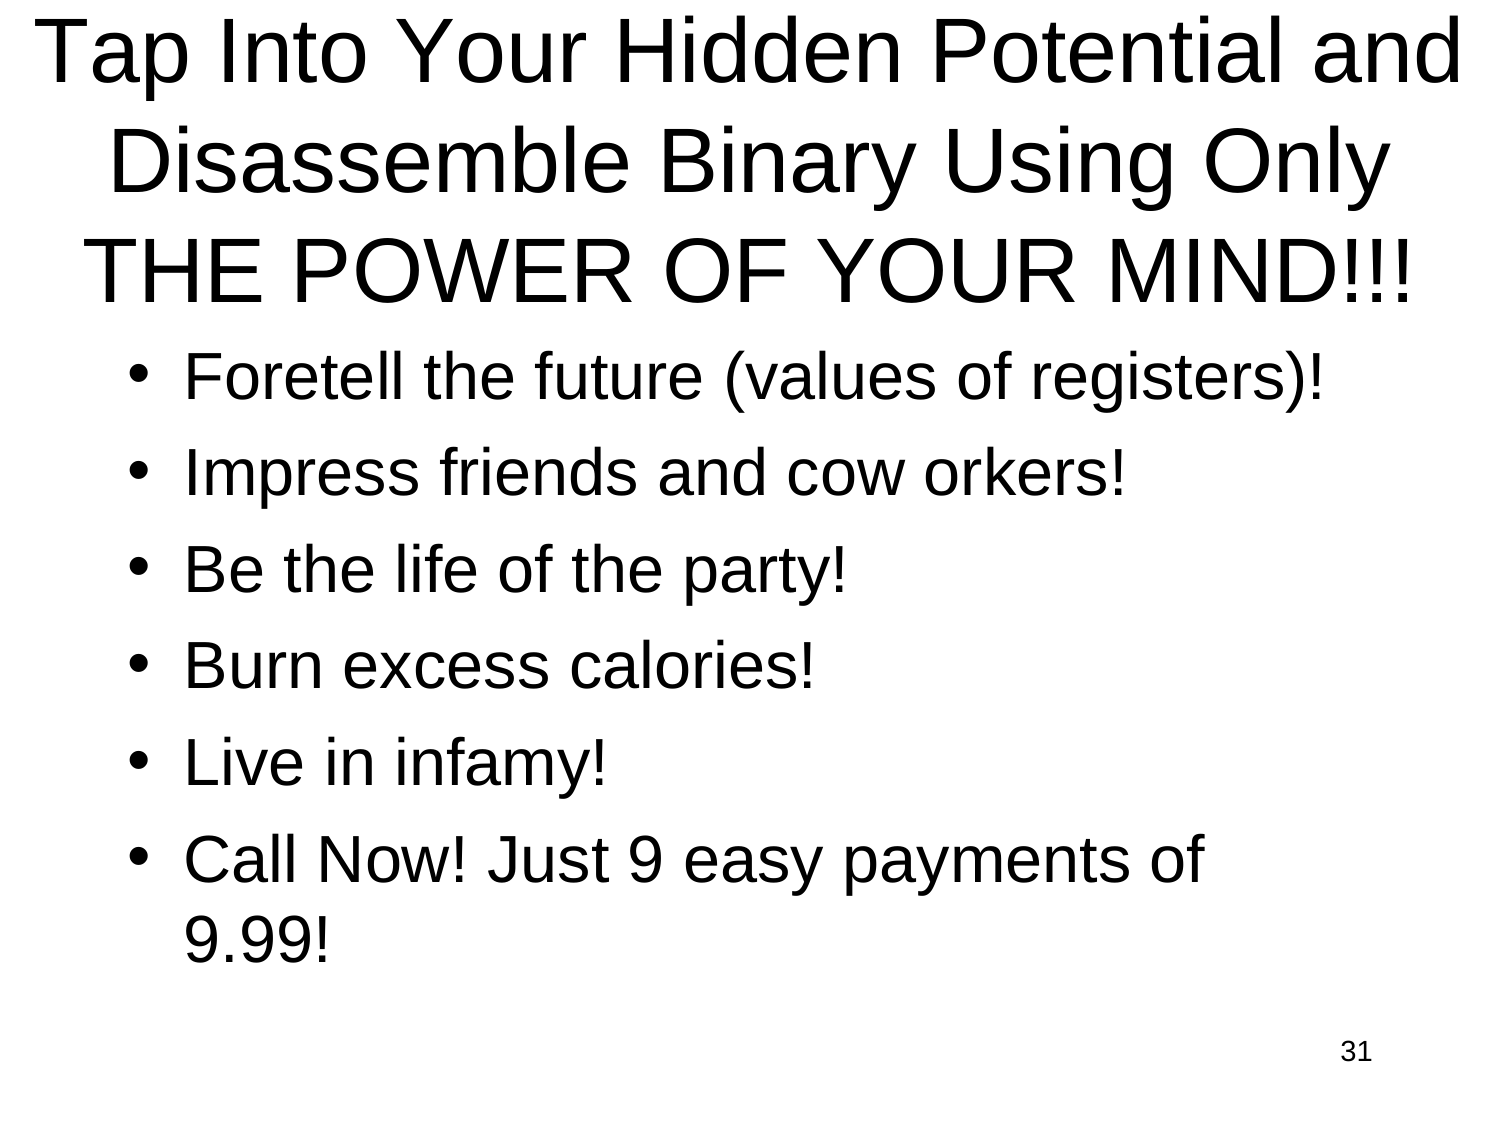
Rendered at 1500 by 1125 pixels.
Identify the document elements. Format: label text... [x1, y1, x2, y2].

list Foretell the future (values of registers)! Impress friends and cow orkers! Be the life of the party! Burn excess calories! Live in infamy! Call Now! Just 9 easy payments of 9.99! [112, 329, 1388, 1001]
title Tap Into Your Hidden Potential and Disassemble Binary Using Only THE POWER OF YOUR MIND!!! [0, 0, 1500, 329]
text_box <number> [1074, 1025, 1388, 1101]
